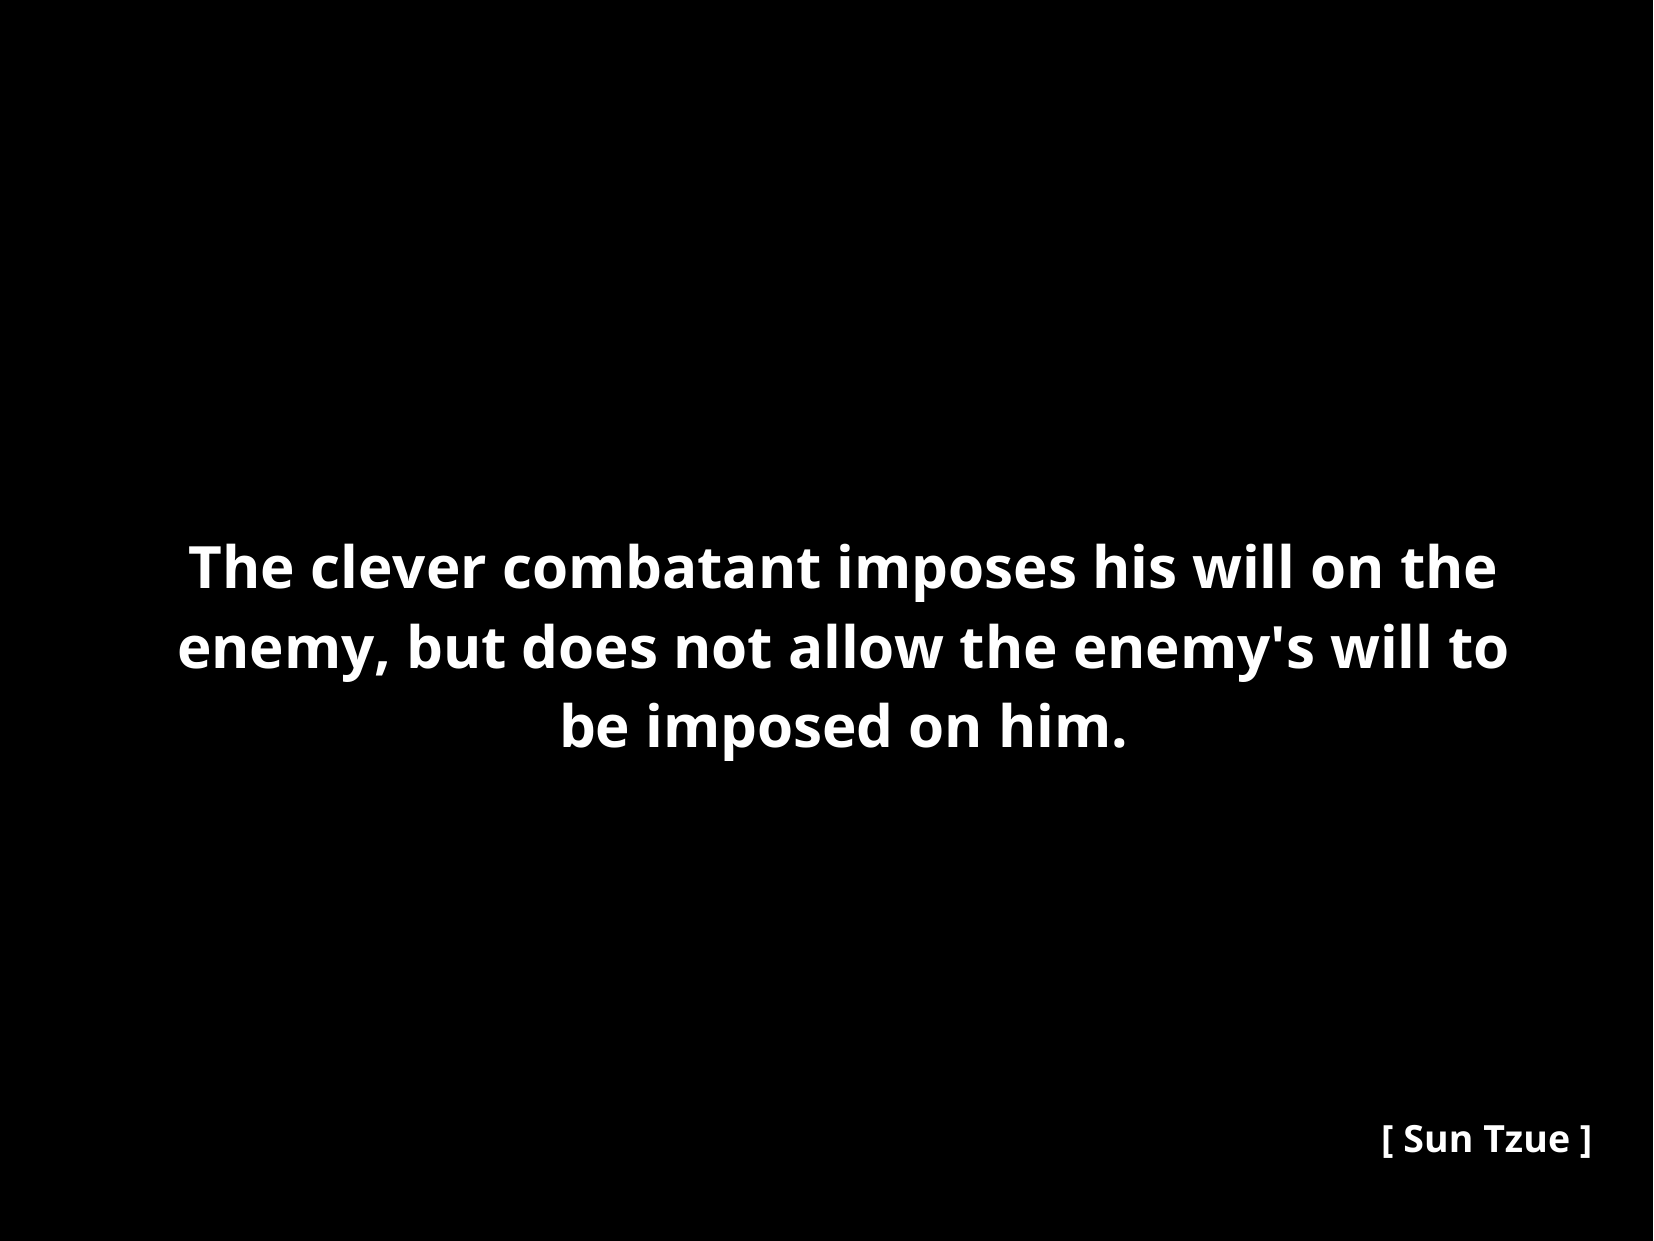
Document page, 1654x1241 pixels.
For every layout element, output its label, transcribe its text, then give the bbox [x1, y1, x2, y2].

text_box [ Sun Tzue ] [1366, 1105, 1653, 1165]
text_box The clever combatant imposes his will on the enemy, but does not allow the enemy's will to be imposed on him. [150, 519, 1538, 673]
